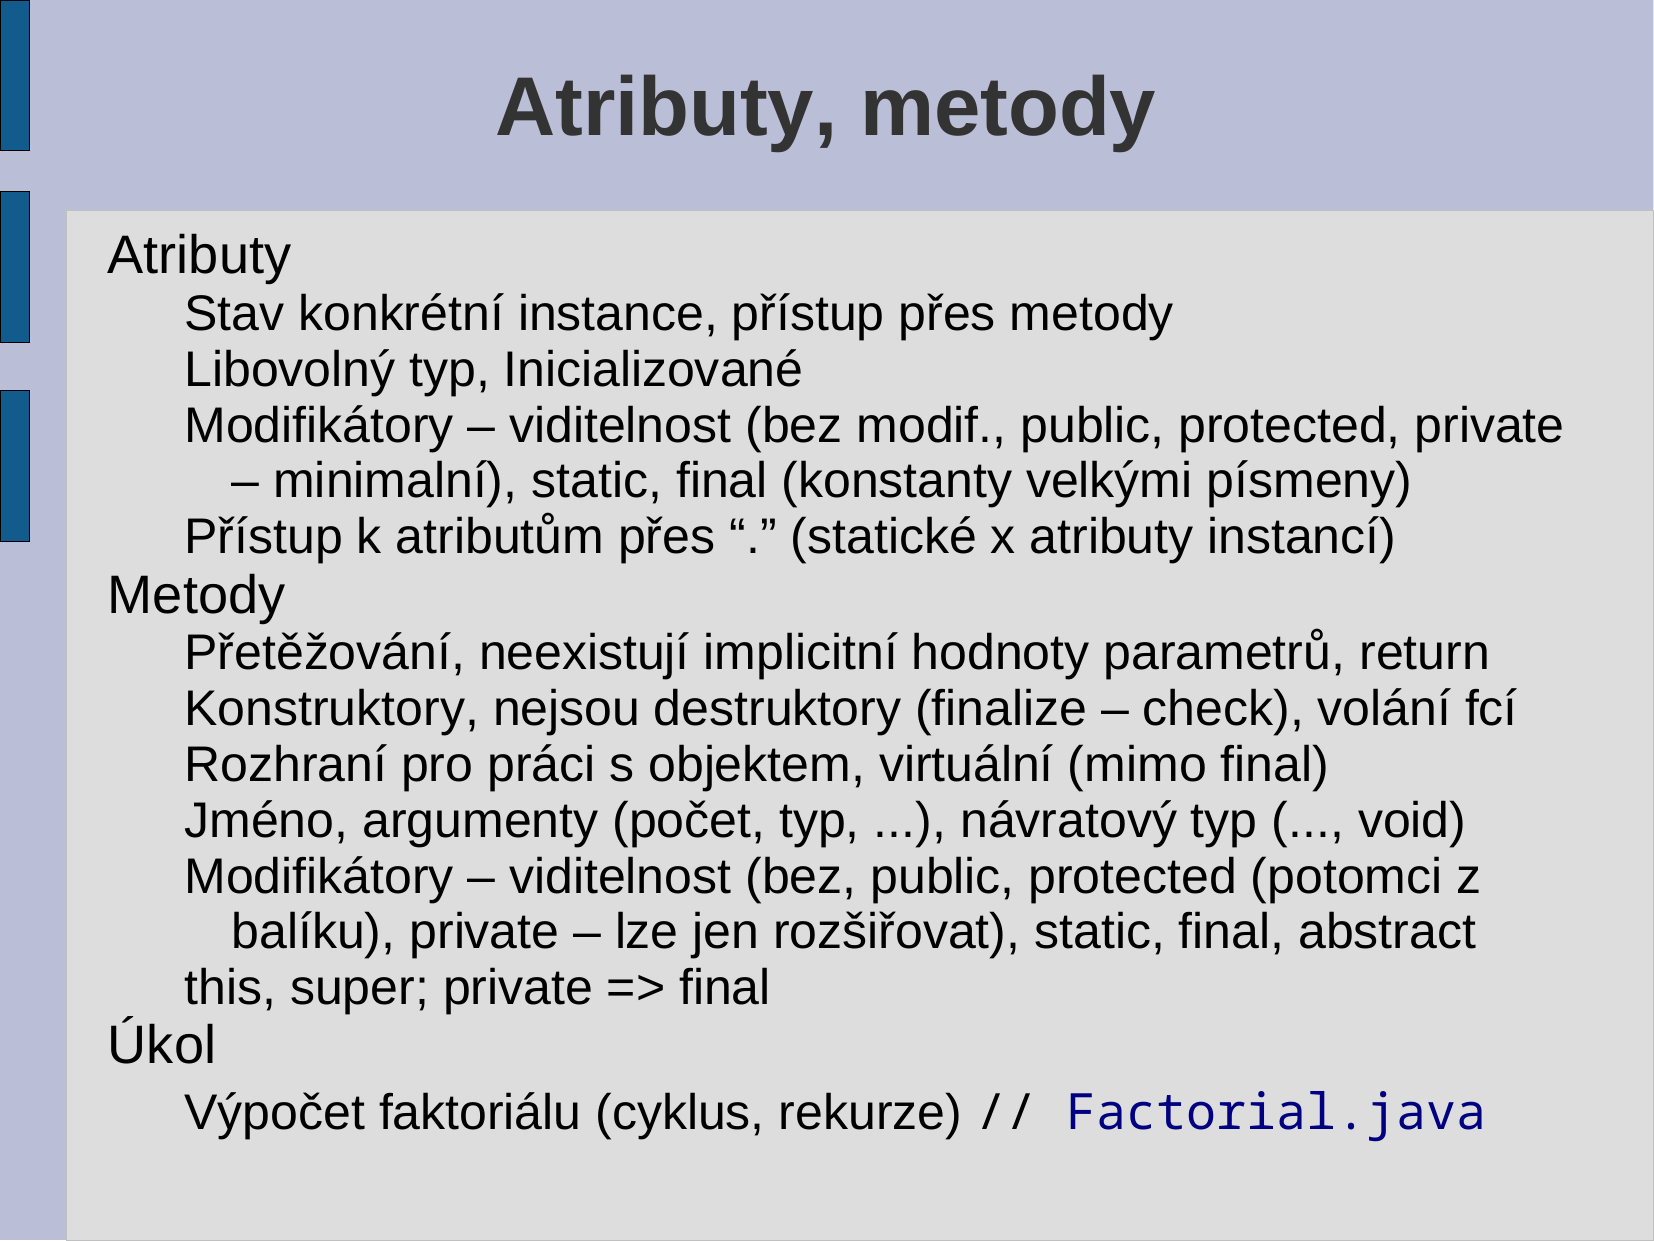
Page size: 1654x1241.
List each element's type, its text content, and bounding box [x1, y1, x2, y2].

title Atributy, metody [120, 17, 1533, 196]
list Atributy Stav konkrétní instance, přístup přes metody Libovolný typ, Inicializované Modifikátory – viditelnost (bez modif., public, protected, private – minimalní), static, final (konstanty velkými písmeny) Přístup k atributům přes “.” (statické x atributy instancí) Metody Přetěžování, neexistují implicitní hodnoty parametrů, return Konstruktory, nejsou destruktory (finalize – check), volání fcí Rozhraní pro práci s objektem, virtuální (mimo final) Jméno, argumenty (počet, typ, ...), návratový typ (..., void) Modifikátory – viditelnost (bez, public, protected (potomci z balíku), private – lze jen rozšiřovat), static, final, abstract this, super; private => final Úkol Výpočet faktoriálu (cyklus, rekurze) // Factorial.java [90, 225, 1576, 1212]
